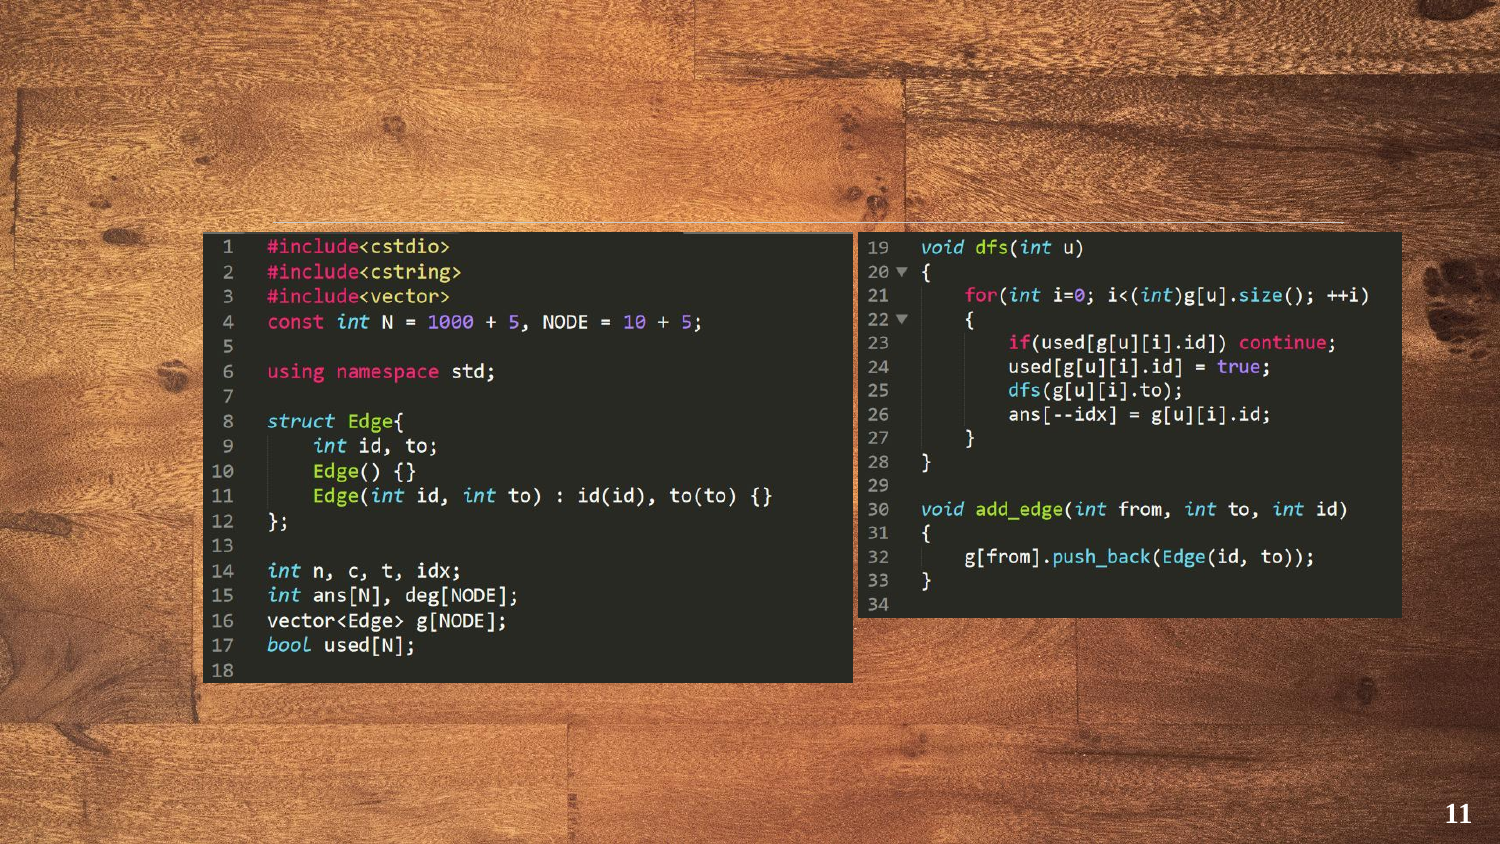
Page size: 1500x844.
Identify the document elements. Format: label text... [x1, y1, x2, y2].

title 範例程式（1/2） [255, 117, 1341, 233]
picture [858, 233, 1402, 618]
picture [203, 232, 853, 683]
slide_number 11 [1429, 779, 1500, 844]
